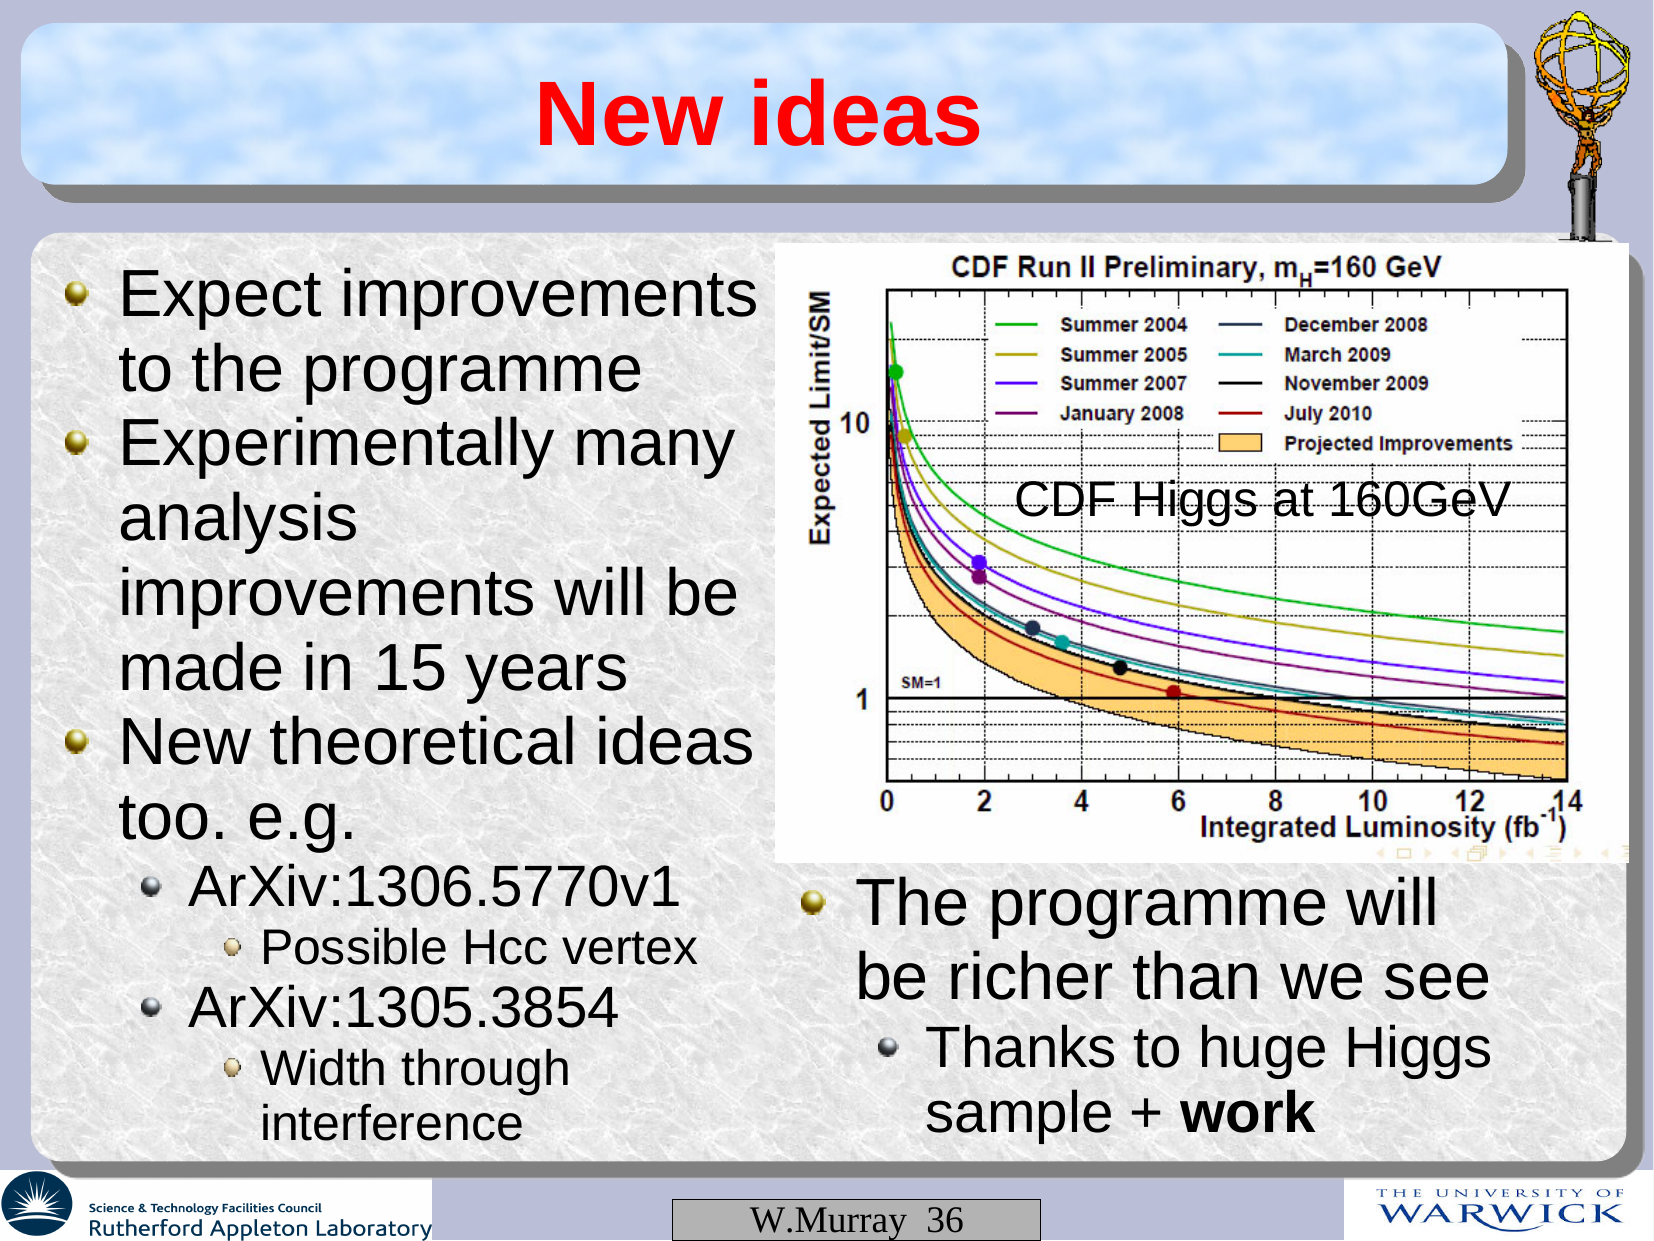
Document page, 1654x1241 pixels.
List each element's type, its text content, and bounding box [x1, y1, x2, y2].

picture [1344, 1170, 1654, 1241]
picture [30, 0, 1654, 1162]
list The programme will be richer than we see Thanks to huge Higgs sample + work [784, 864, 1512, 1179]
list Expect improvements to the programme Experimentally many analysis improvements will be made in 15 years New theoretical ideas too. e.g. ArXiv:1306.5770v1 Possible Hcc vertex ArXiv:1305.3854 Width through interference [47, 255, 775, 1164]
title New ideas [29, 39, 1489, 190]
picture [20, 22, 1508, 181]
picture [0, 1170, 432, 1241]
text_box CDF Higgs at 160GeV [999, 463, 1577, 535]
